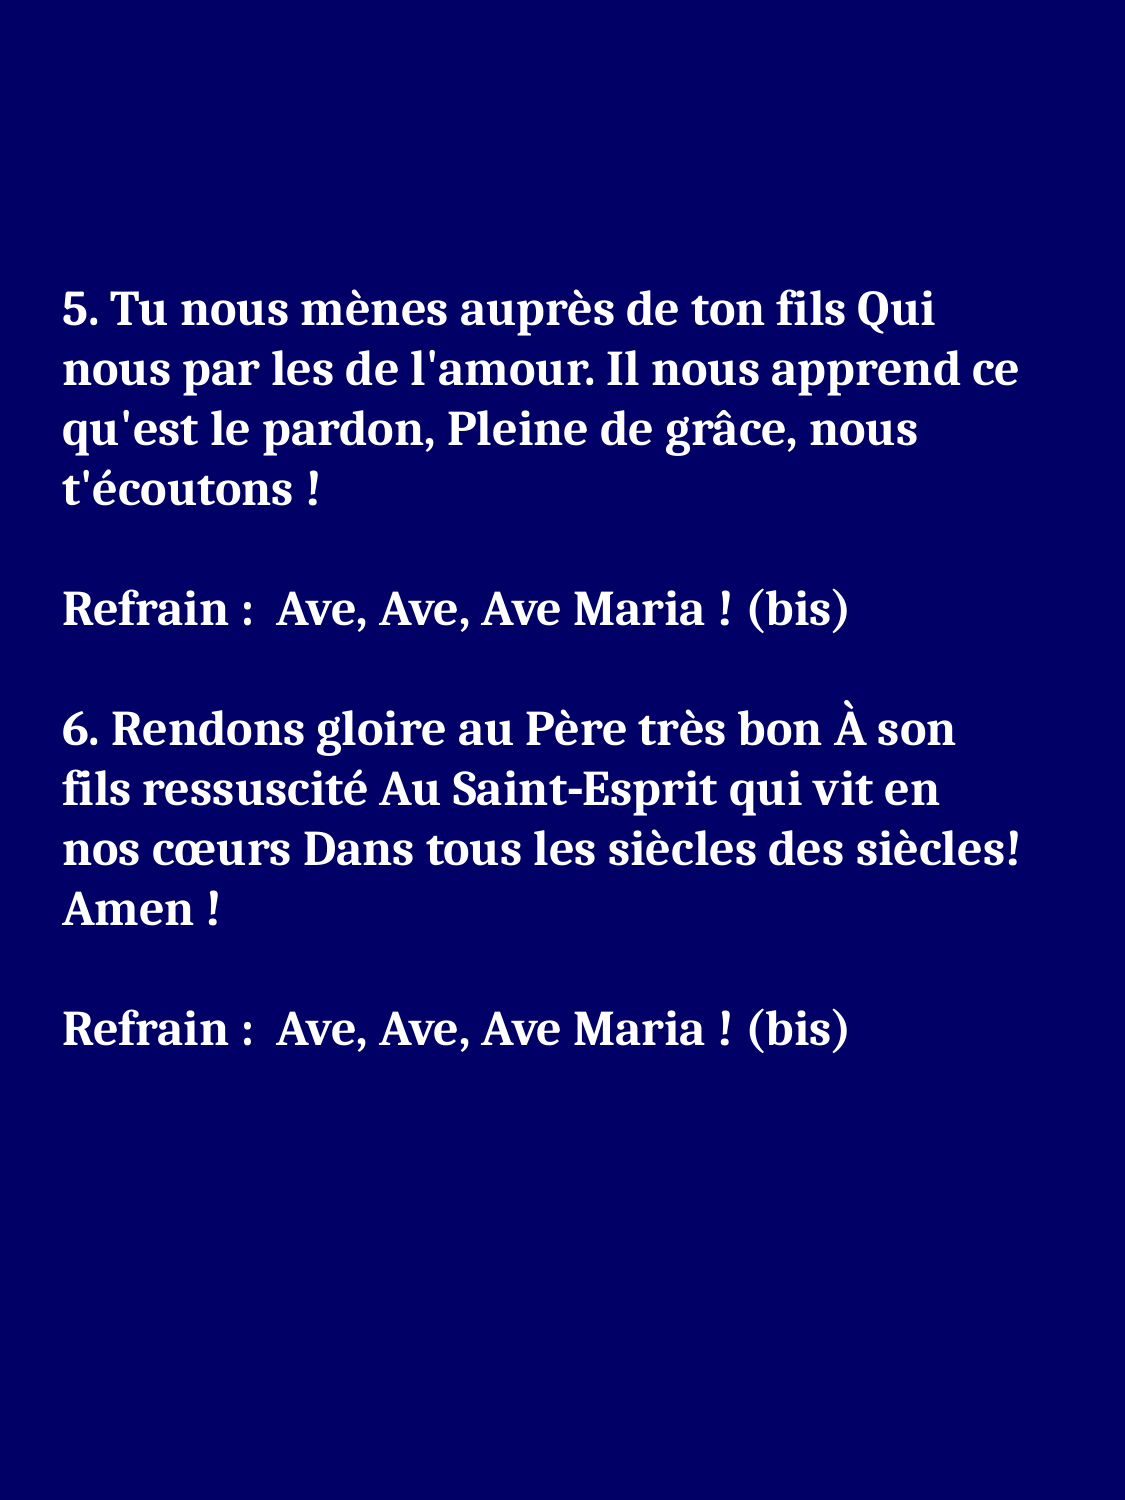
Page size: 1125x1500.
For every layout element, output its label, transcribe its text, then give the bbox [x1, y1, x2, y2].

text_box 5. Tu nous mènes auprès de ton fils Qui nous par les de l'amour. Il nous apprend ce qu'est le pardon, Pleine de grâce, nous t'écoutons ! Refrain : Ave, Ave, Ave Maria ! (bis) 6. Rendons gloire au Père très bon À son fils ressuscité Au Saint‐Esprit qui vit en nos cœurs Dans tous les siècles des siècles! Amen ! Refrain : Ave, Ave, Ave Maria ! (bis) [47, 110, 1040, 1146]
